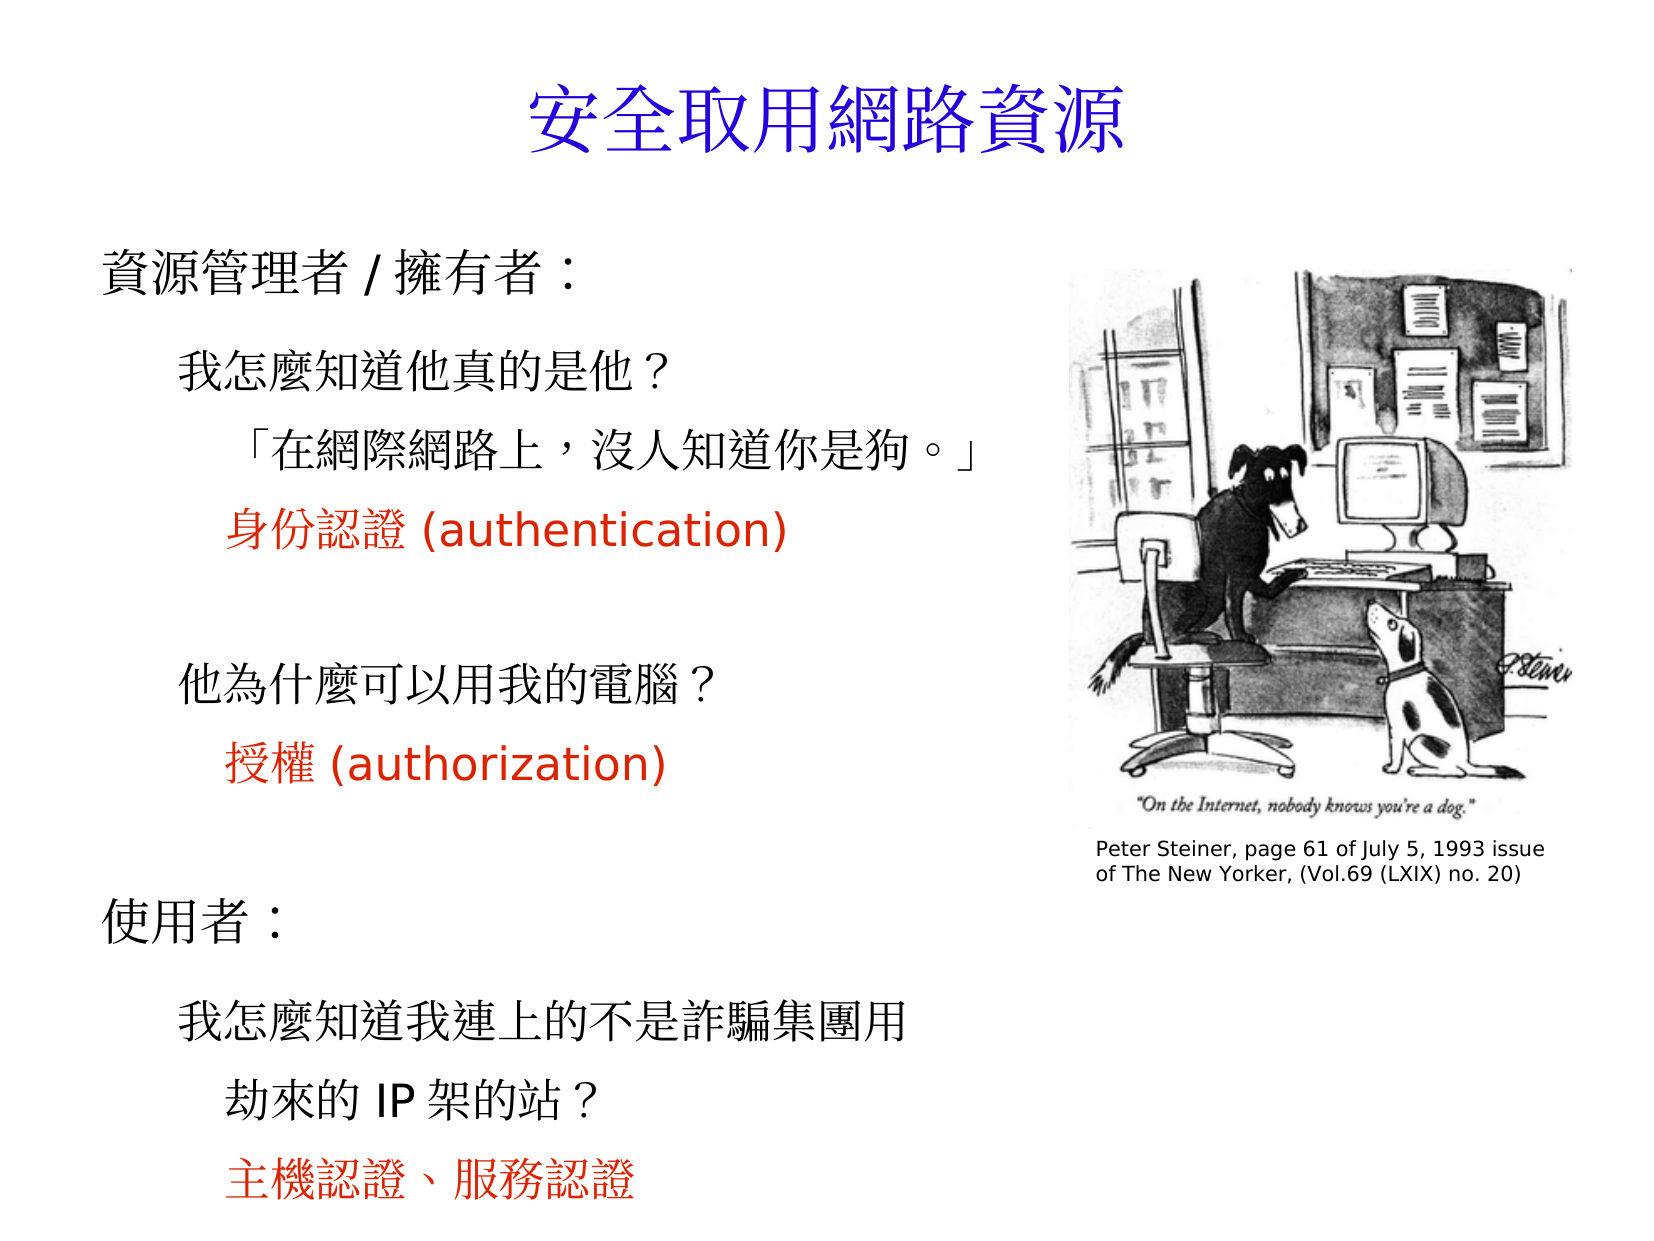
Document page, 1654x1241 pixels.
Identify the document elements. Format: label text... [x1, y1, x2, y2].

title 安全取用網路資源 [82, 49, 1571, 182]
picture [1069, 269, 1572, 829]
text_box Peter Steiner, page 61 of July 5, 1993 issue of The New Yorker, (Vol.69 (LXIX) no. 20) [1080, 830, 1571, 900]
list 資源管理者/擁有者： 我怎麼知道他真的是他？ 「在網際網路上，沒人知道你是狗。」 身份認證(authentication) 他為什麼可以用我的電腦？ 授權(authorization) 使用者： 我怎麼知道我連上的不是詐騙集團用 劫來的IP架的站？ 主機認證、服務認證 [82, 219, 1571, 1109]
